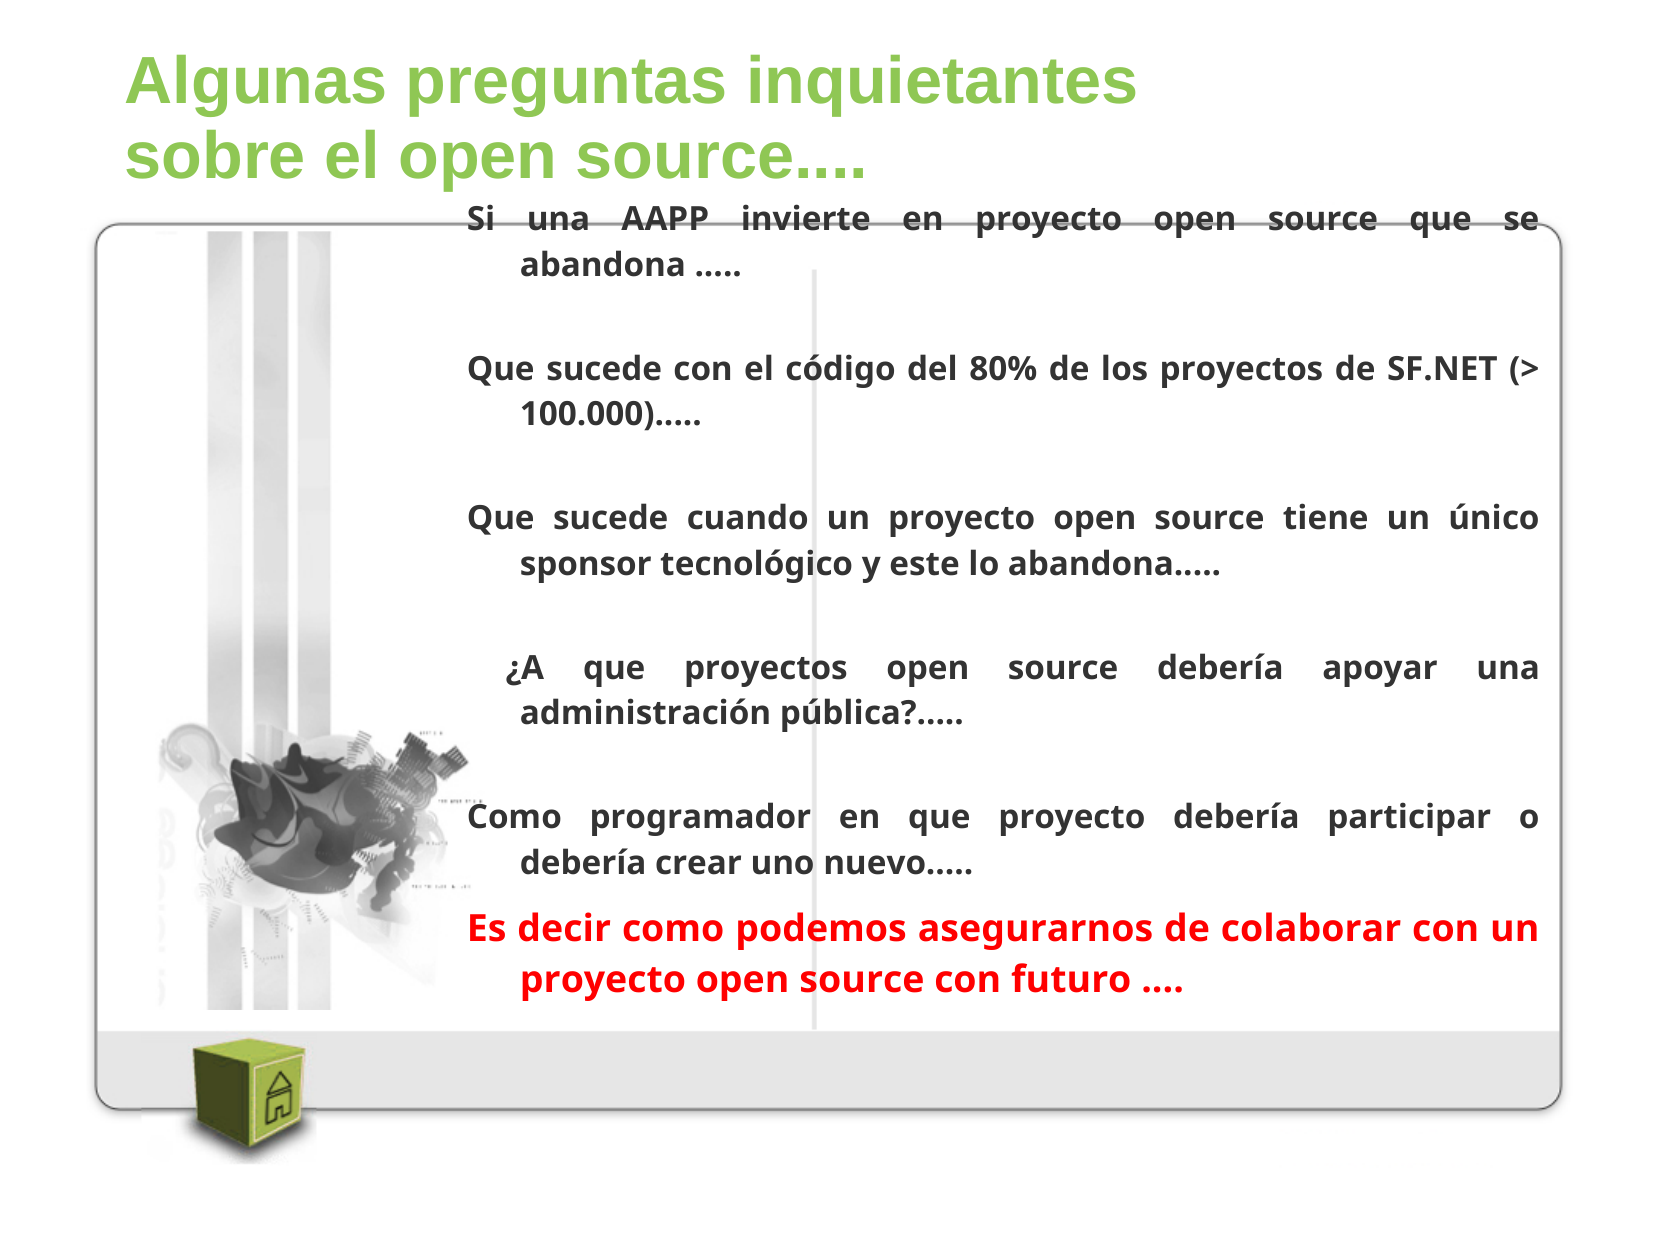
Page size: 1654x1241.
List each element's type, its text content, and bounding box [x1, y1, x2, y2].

text_box Si una AAPP invierte en proyecto open source que se abandona ..... Que sucede con el código del 80% de los proyectos de SF.NET (> 100.000)..... Que sucede cuando un proyecto open source tiene un único sponsor tecnológico y este lo abandona..... ¿A que proyectos open source debería apoyar una administración pública?..... Como programador en que proyecto debería participar o debería crear uno nuevo..... Es decir como podemos asegurarnos de colaborar con un proyecto open source con futuro .... [460, 496, 1554, 1010]
text_box Algunas preguntas inquietantes sobre el open source.... [118, 100, 1182, 199]
picture [29, 29, 1630, 1230]
